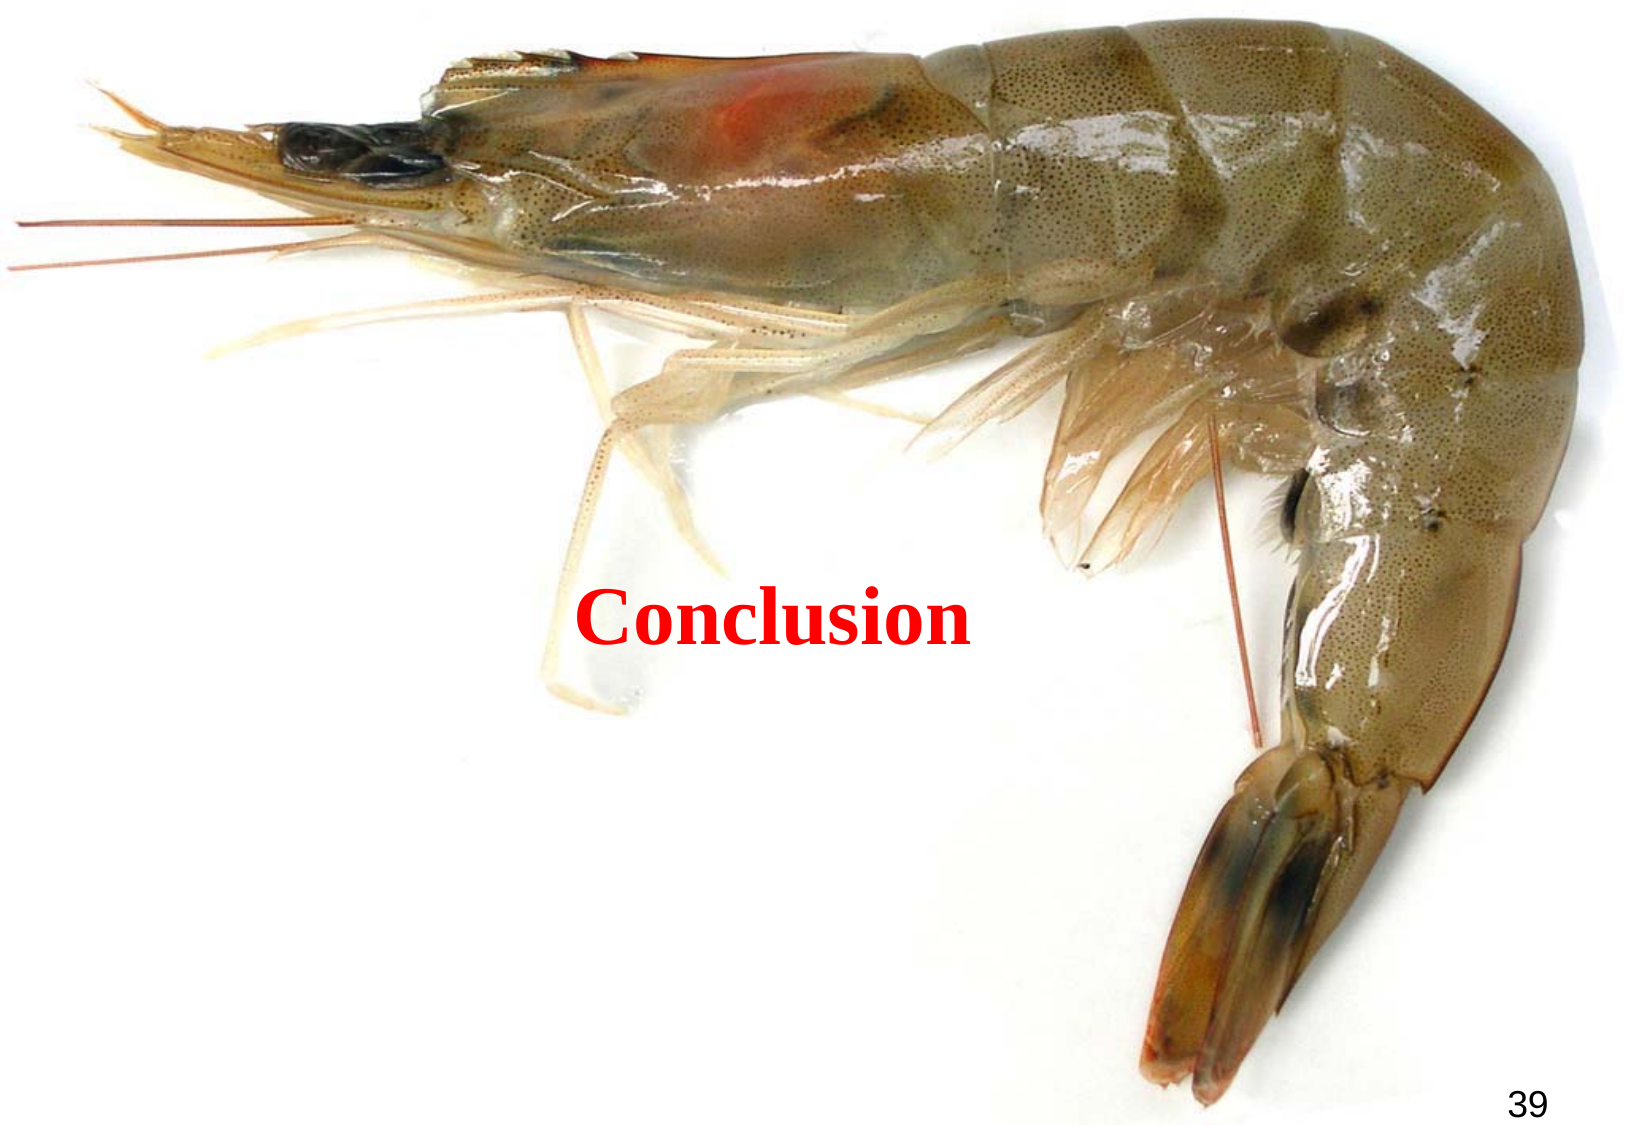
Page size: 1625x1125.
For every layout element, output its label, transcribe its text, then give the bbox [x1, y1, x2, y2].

title Conclusion [246, 561, 1299, 669]
picture [0, 0, 1625, 1125]
